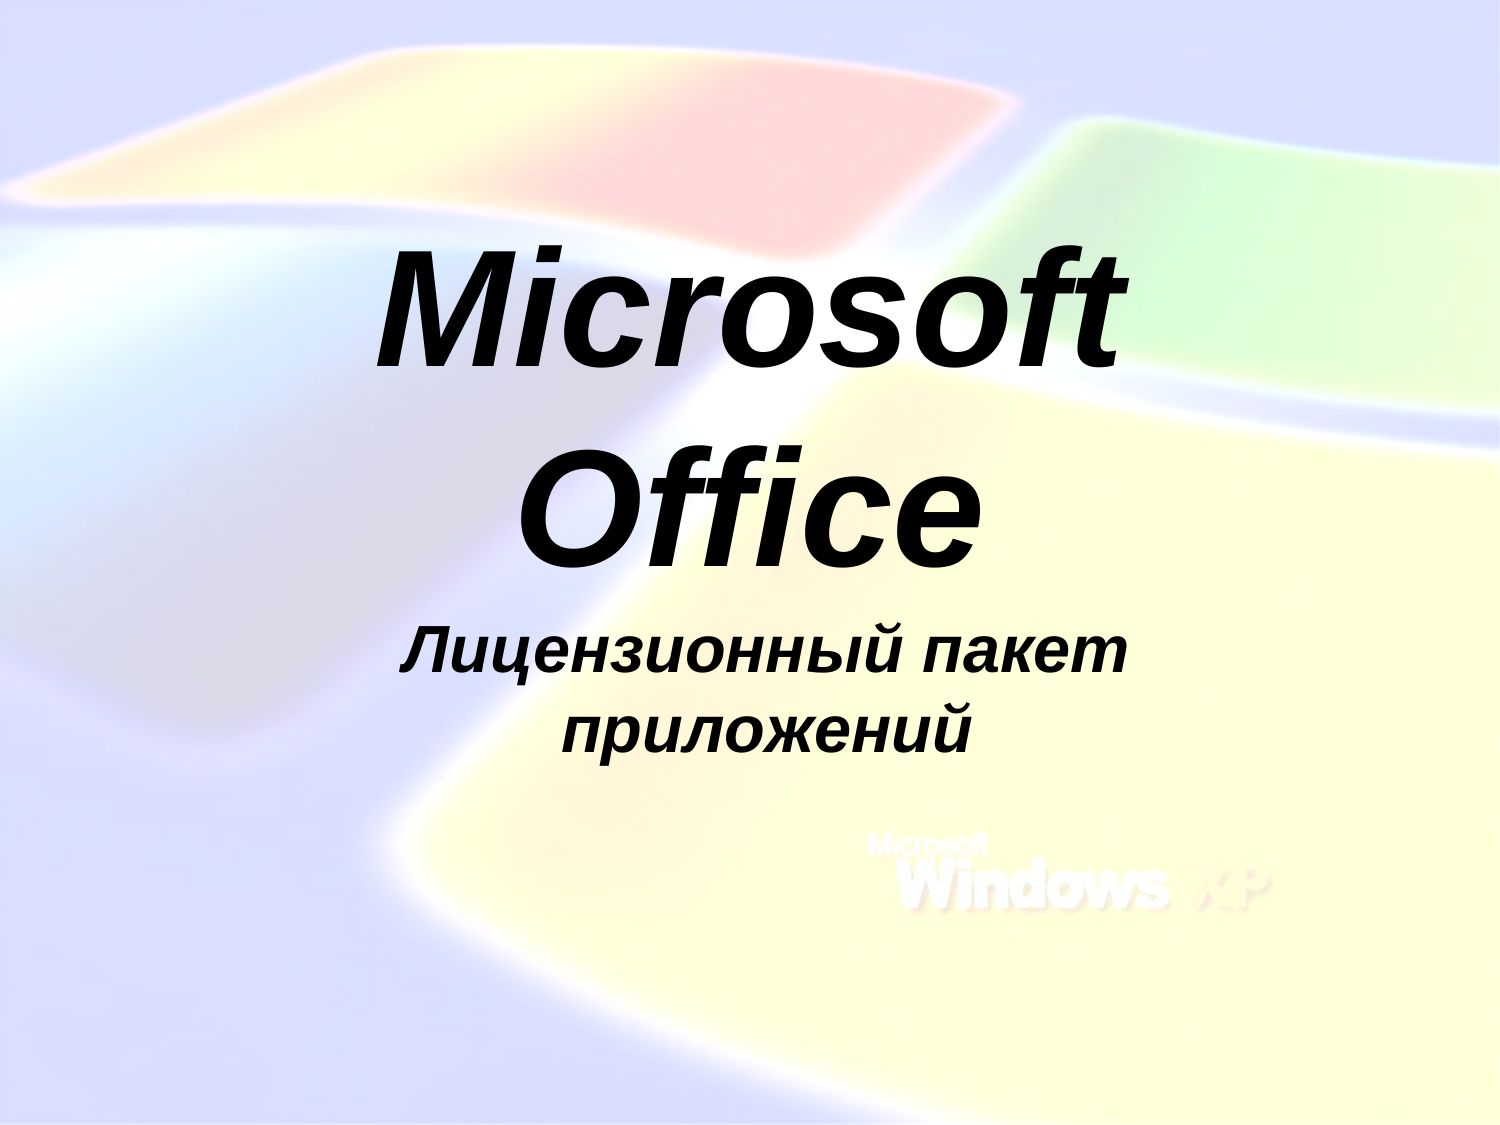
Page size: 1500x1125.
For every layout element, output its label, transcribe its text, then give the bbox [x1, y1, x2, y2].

picture [0, 0, 1500, 1125]
title Microsoft Office [112, 191, 1388, 608]
subtitle Лицензионный пакет приложений [242, 597, 1293, 886]
